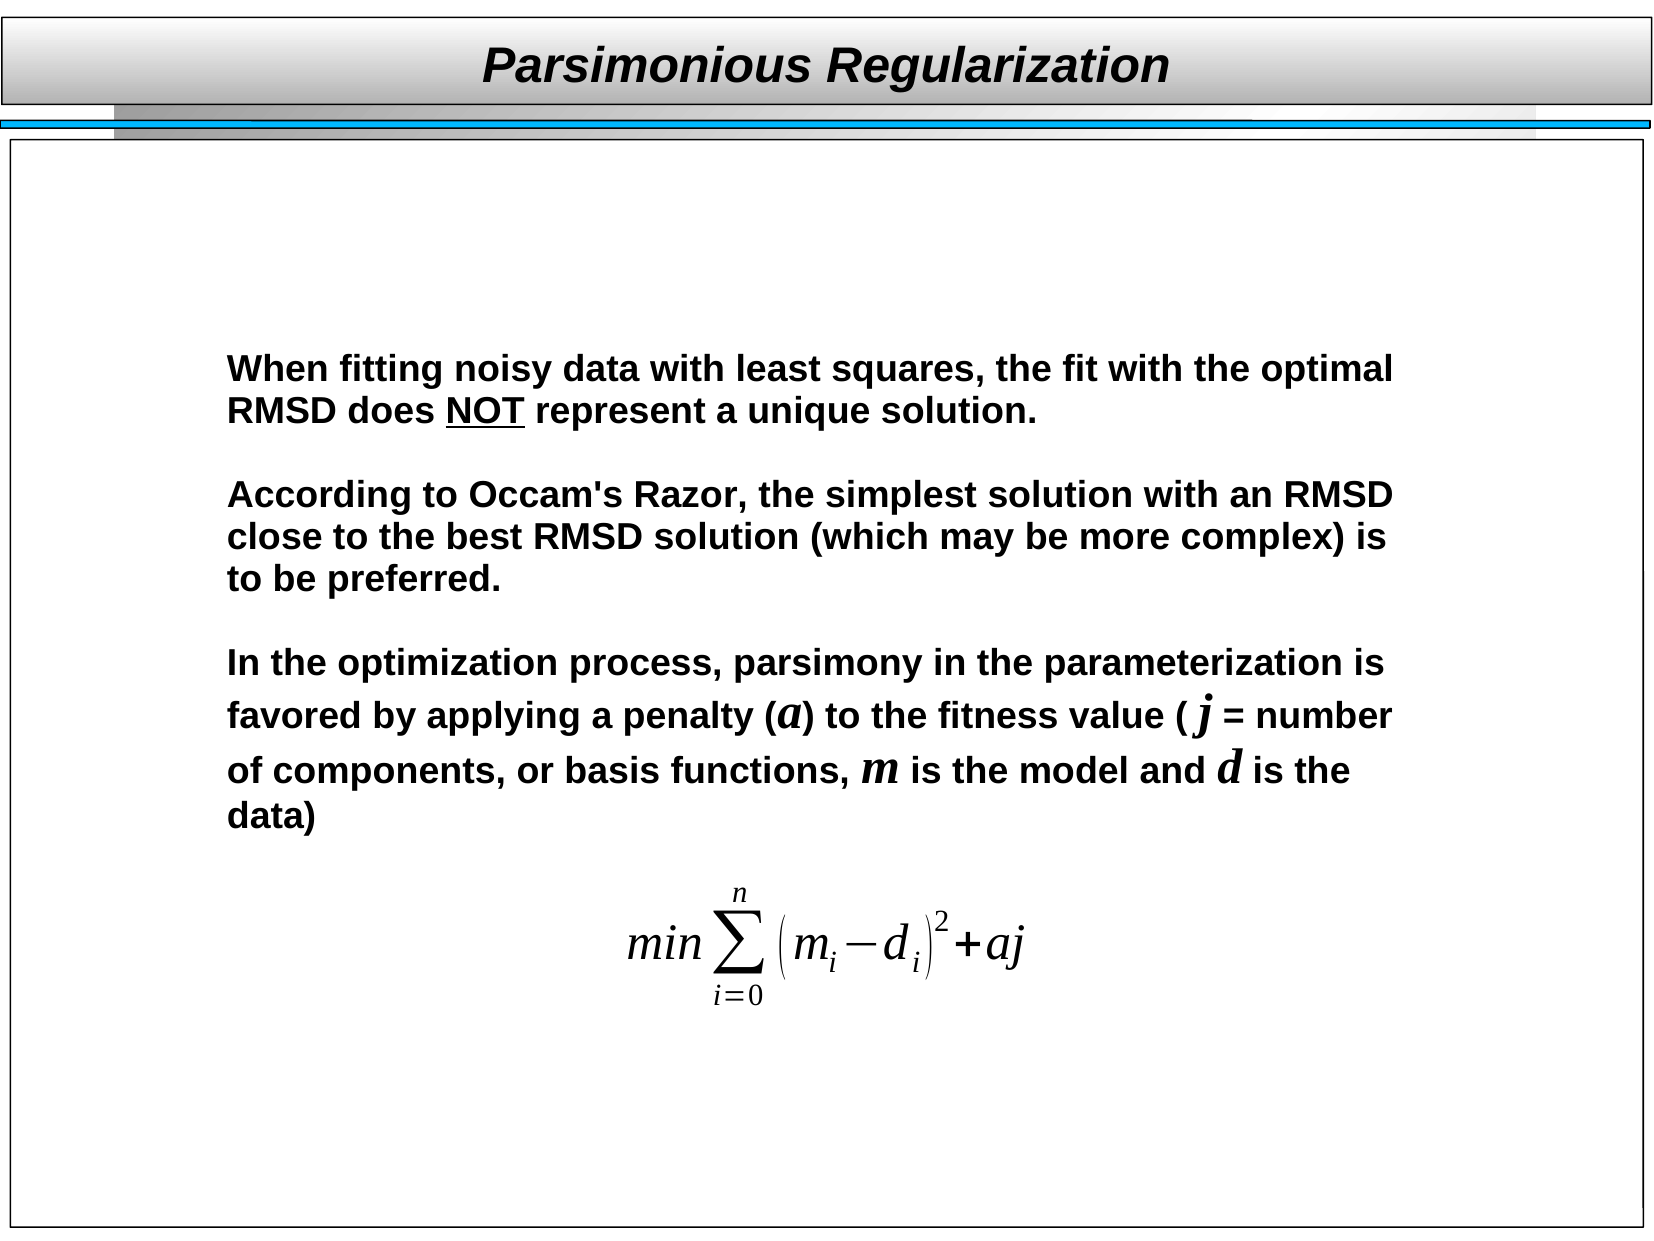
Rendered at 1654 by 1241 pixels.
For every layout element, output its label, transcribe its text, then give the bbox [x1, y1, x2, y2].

chart [613, 873, 1041, 1012]
text_box When fitting noisy data with least squares, the fit with the optimal RMSD does NOT represent a unique solution. According to Occam's Razor, the simplest solution with an RMSD close to the best RMSD solution (which may be more complex) is to be preferred. In the optimization process, parsimony in the parameterization is favored by applying a penalty (a) to the fitness value ( j = number of components, or basis functions, m is the model and d is the data) [226, 347, 1427, 837]
text_box Parsimonious Regularization [1, 17, 1652, 105]
text_box [10, 139, 1644, 1228]
text_box [0, 120, 1651, 129]
